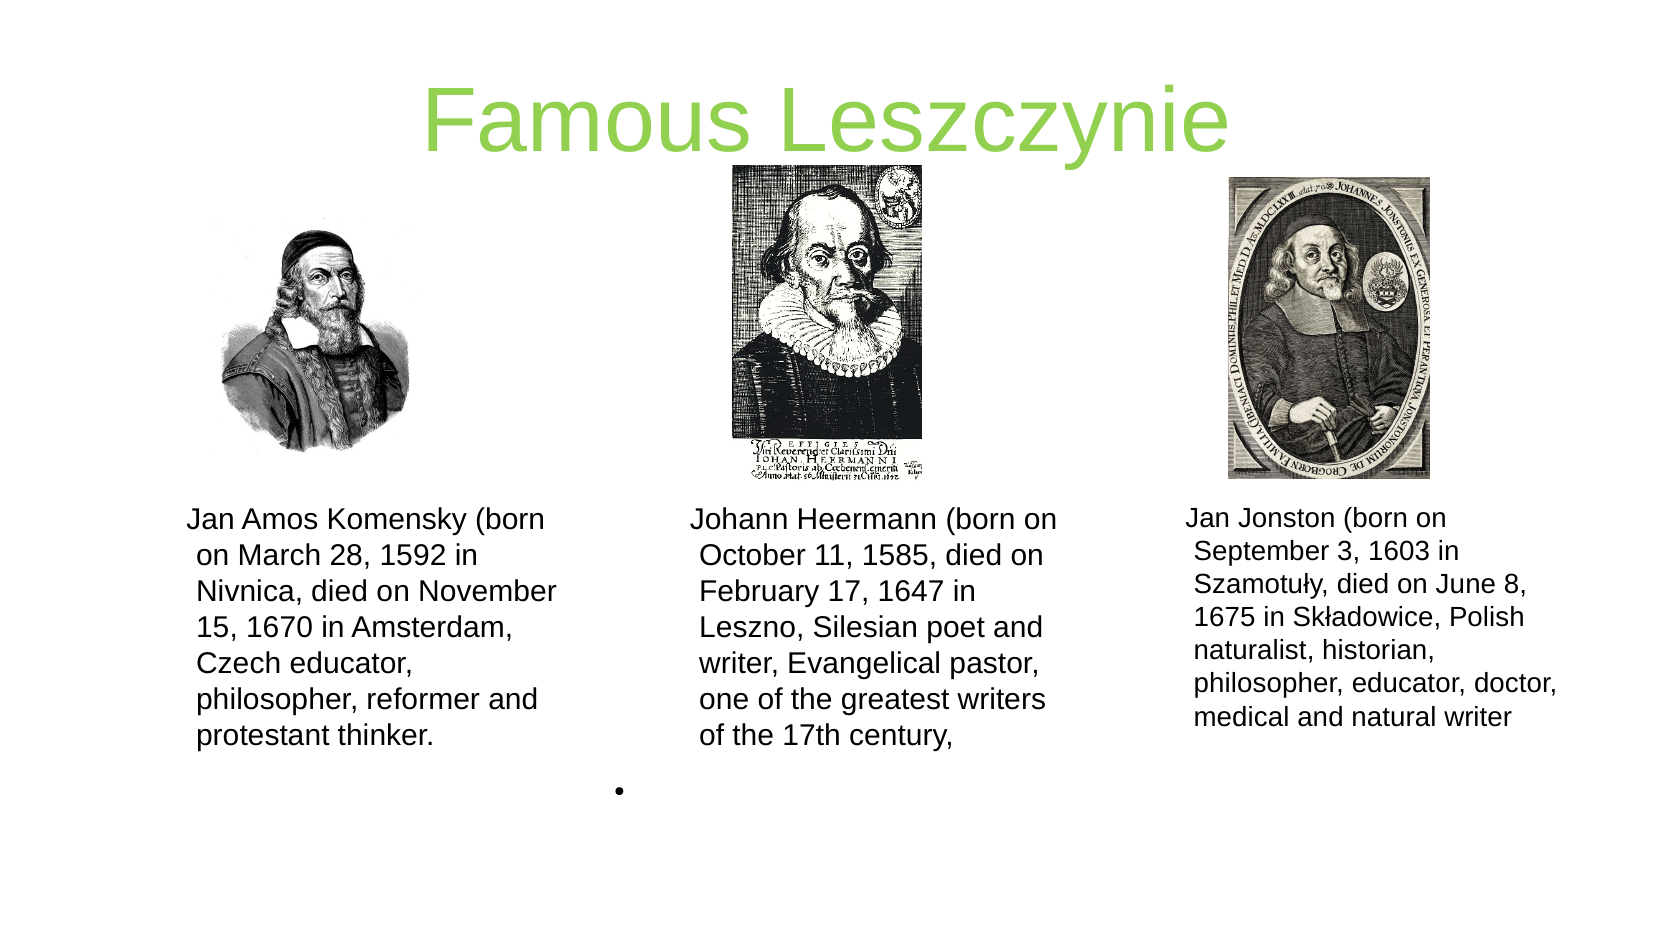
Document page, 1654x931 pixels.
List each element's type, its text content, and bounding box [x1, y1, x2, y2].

list Jan Jonston (born on September 3, 1603 in Szamotuły, died on June 8, 1675 in Składowice, Polish naturalist, historian, philosopher, educator, doctor, medical and natural writer [1088, 499, 1569, 757]
picture [1228, 177, 1430, 479]
list Johann Heermann (born on October 11, 1585, died on February 17, 1647 in Leszno, Silesian poet and writer, Evangelical pastor, one of the greatest writers of the 17th century, [585, 499, 1065, 757]
picture [732, 165, 922, 481]
picture [212, 217, 423, 455]
title Famous Leszczynie [82, 37, 1571, 193]
list Jan Amos Komensky (born on March 28, 1592 in Nivnica, died on November 15, 1670 in Amsterdam, Czech educator, philosopher, reformer and protestant thinker. [82, 499, 562, 757]
